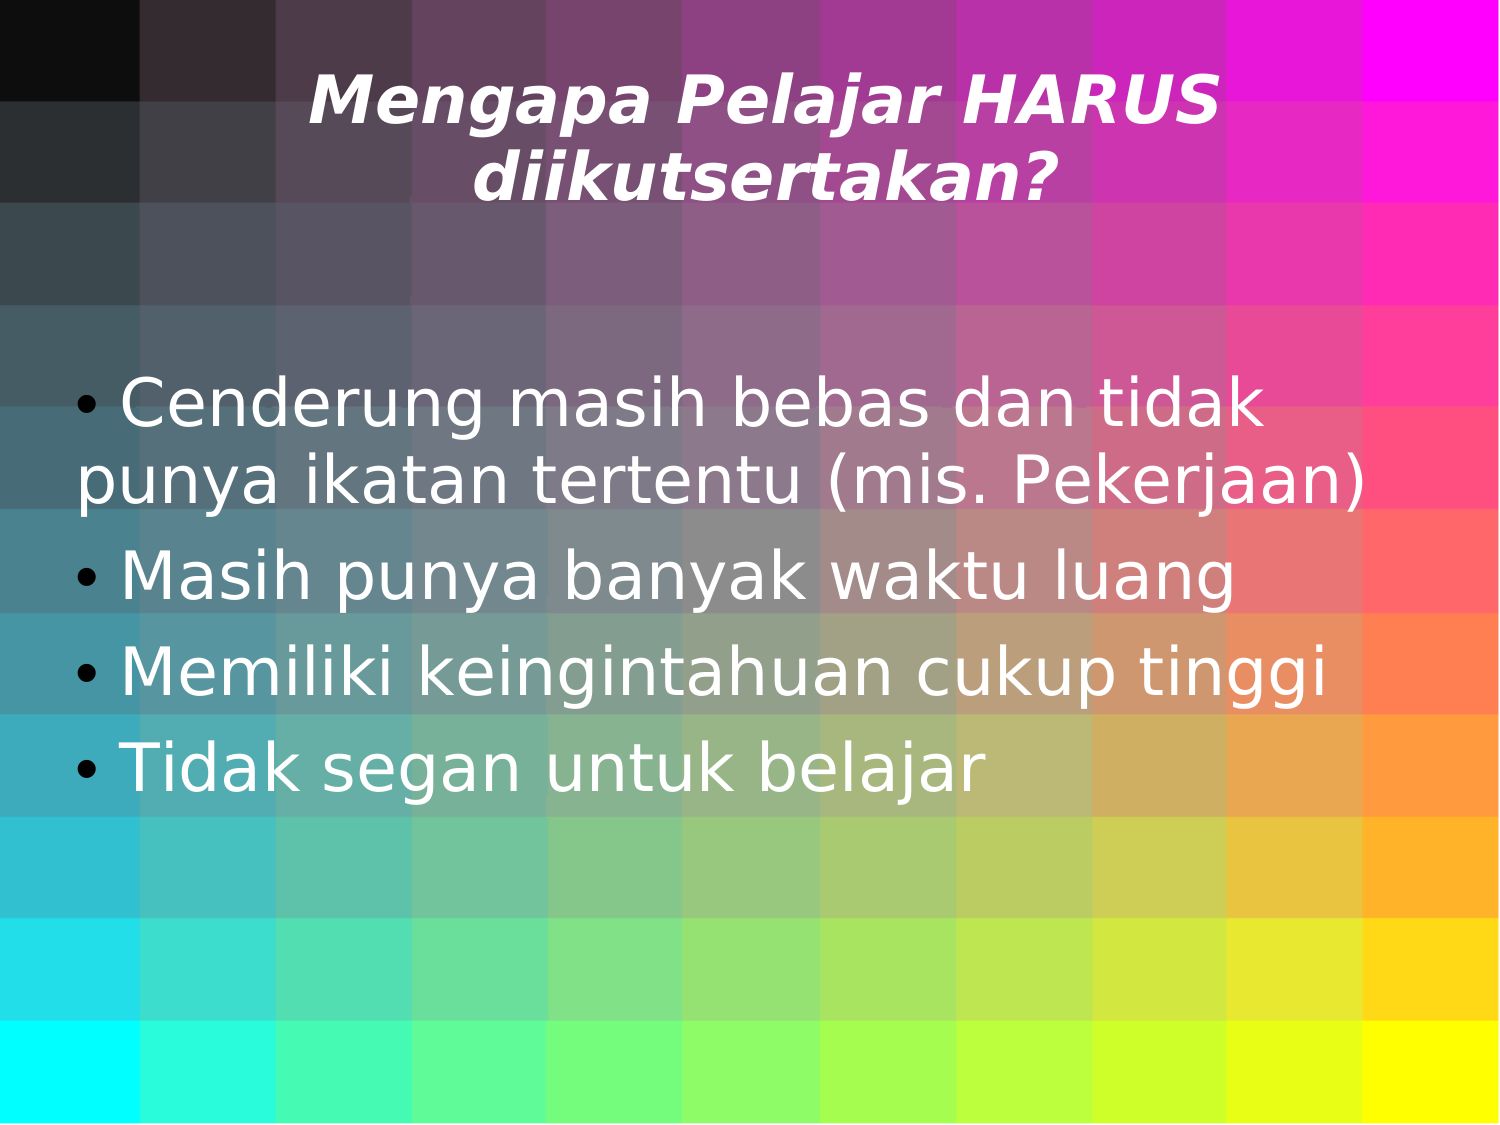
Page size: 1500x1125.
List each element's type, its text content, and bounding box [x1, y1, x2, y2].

title Mengapa Pelajar HARUS diikutsertakan? [33, 51, 1500, 226]
picture [0, 0, 1500, 1125]
subtitle Cenderung masih bebas dan tidak punya ikatan tertentu (mis. Pekerjaan) Masih punya banyak waktu luang Memiliki keingintahuan cukup tinggi Tidak segan untuk belajar [75, 269, 1426, 999]
